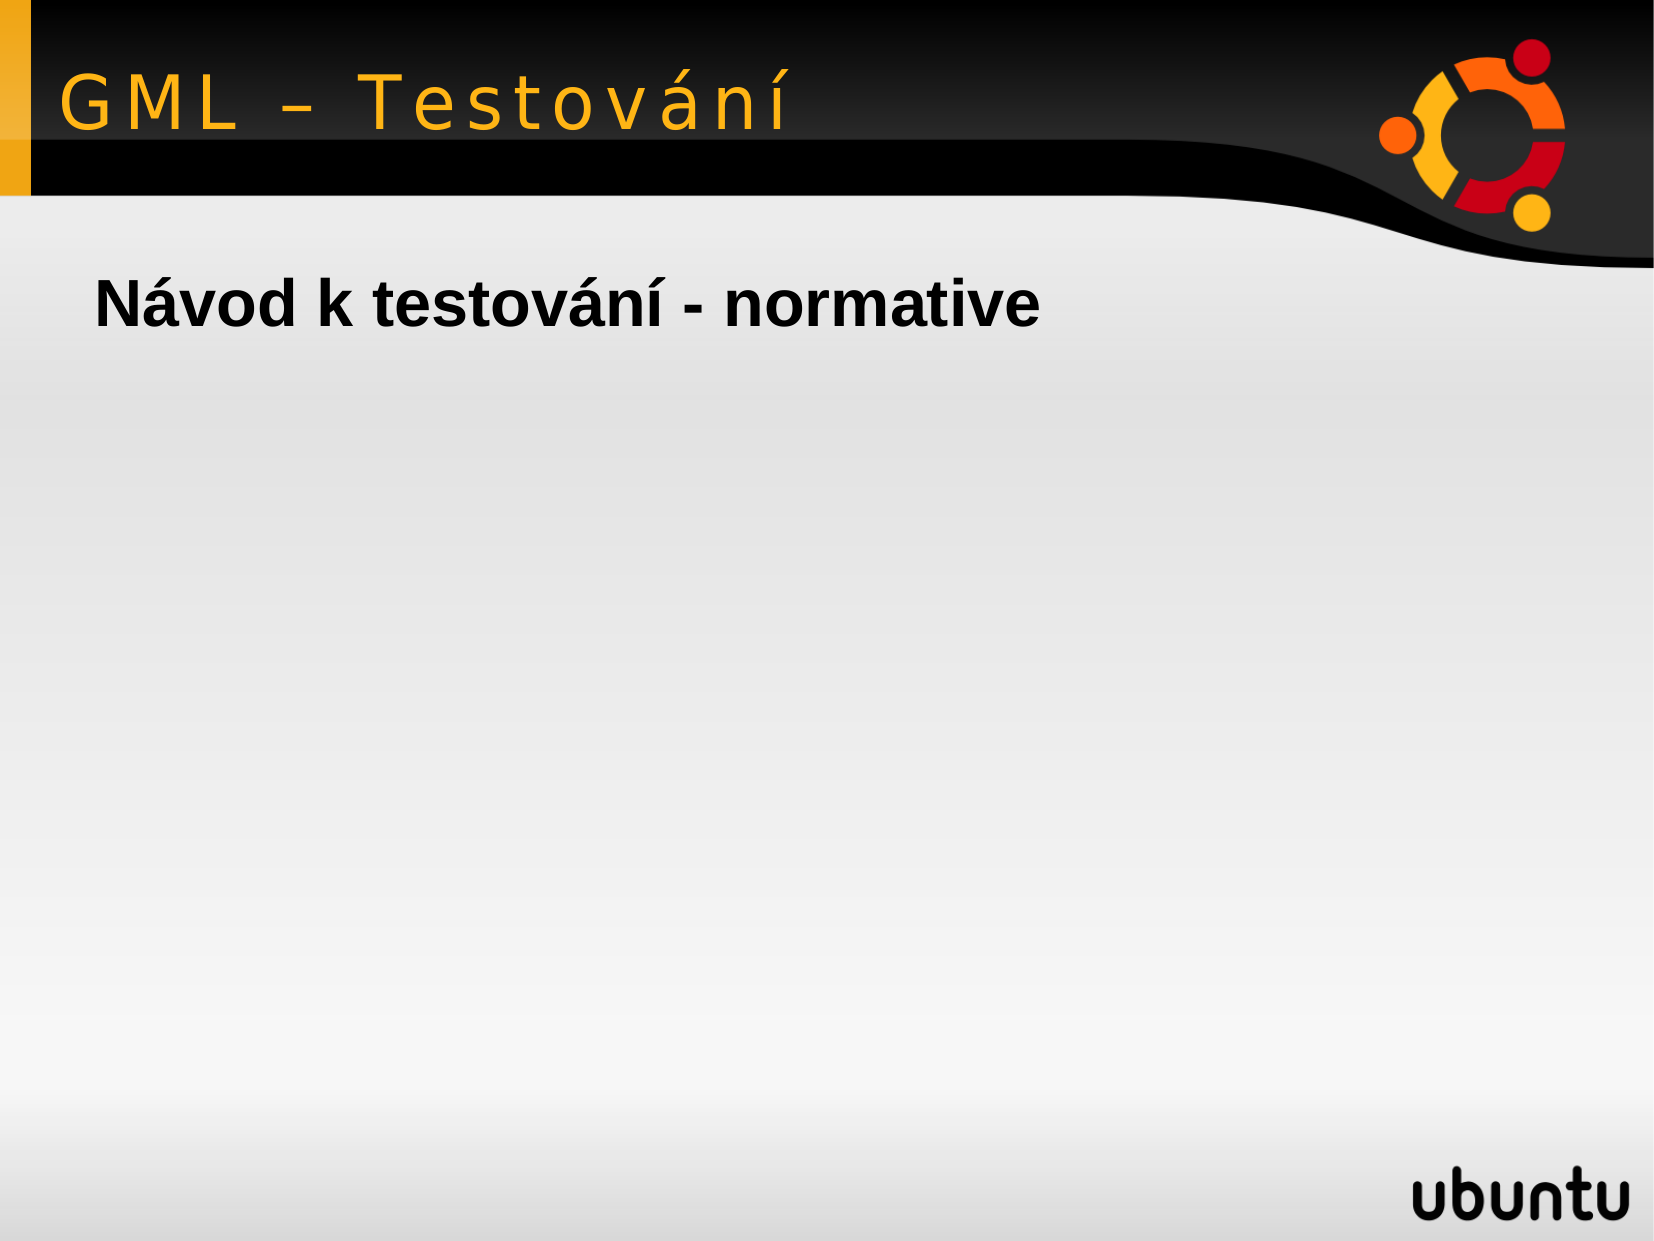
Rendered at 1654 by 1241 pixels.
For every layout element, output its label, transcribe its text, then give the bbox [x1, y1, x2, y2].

picture [0, 0, 1654, 1241]
list Návod k testování - normative [76, 265, 1565, 1085]
title GML – Testování [59, 29, 1270, 178]
